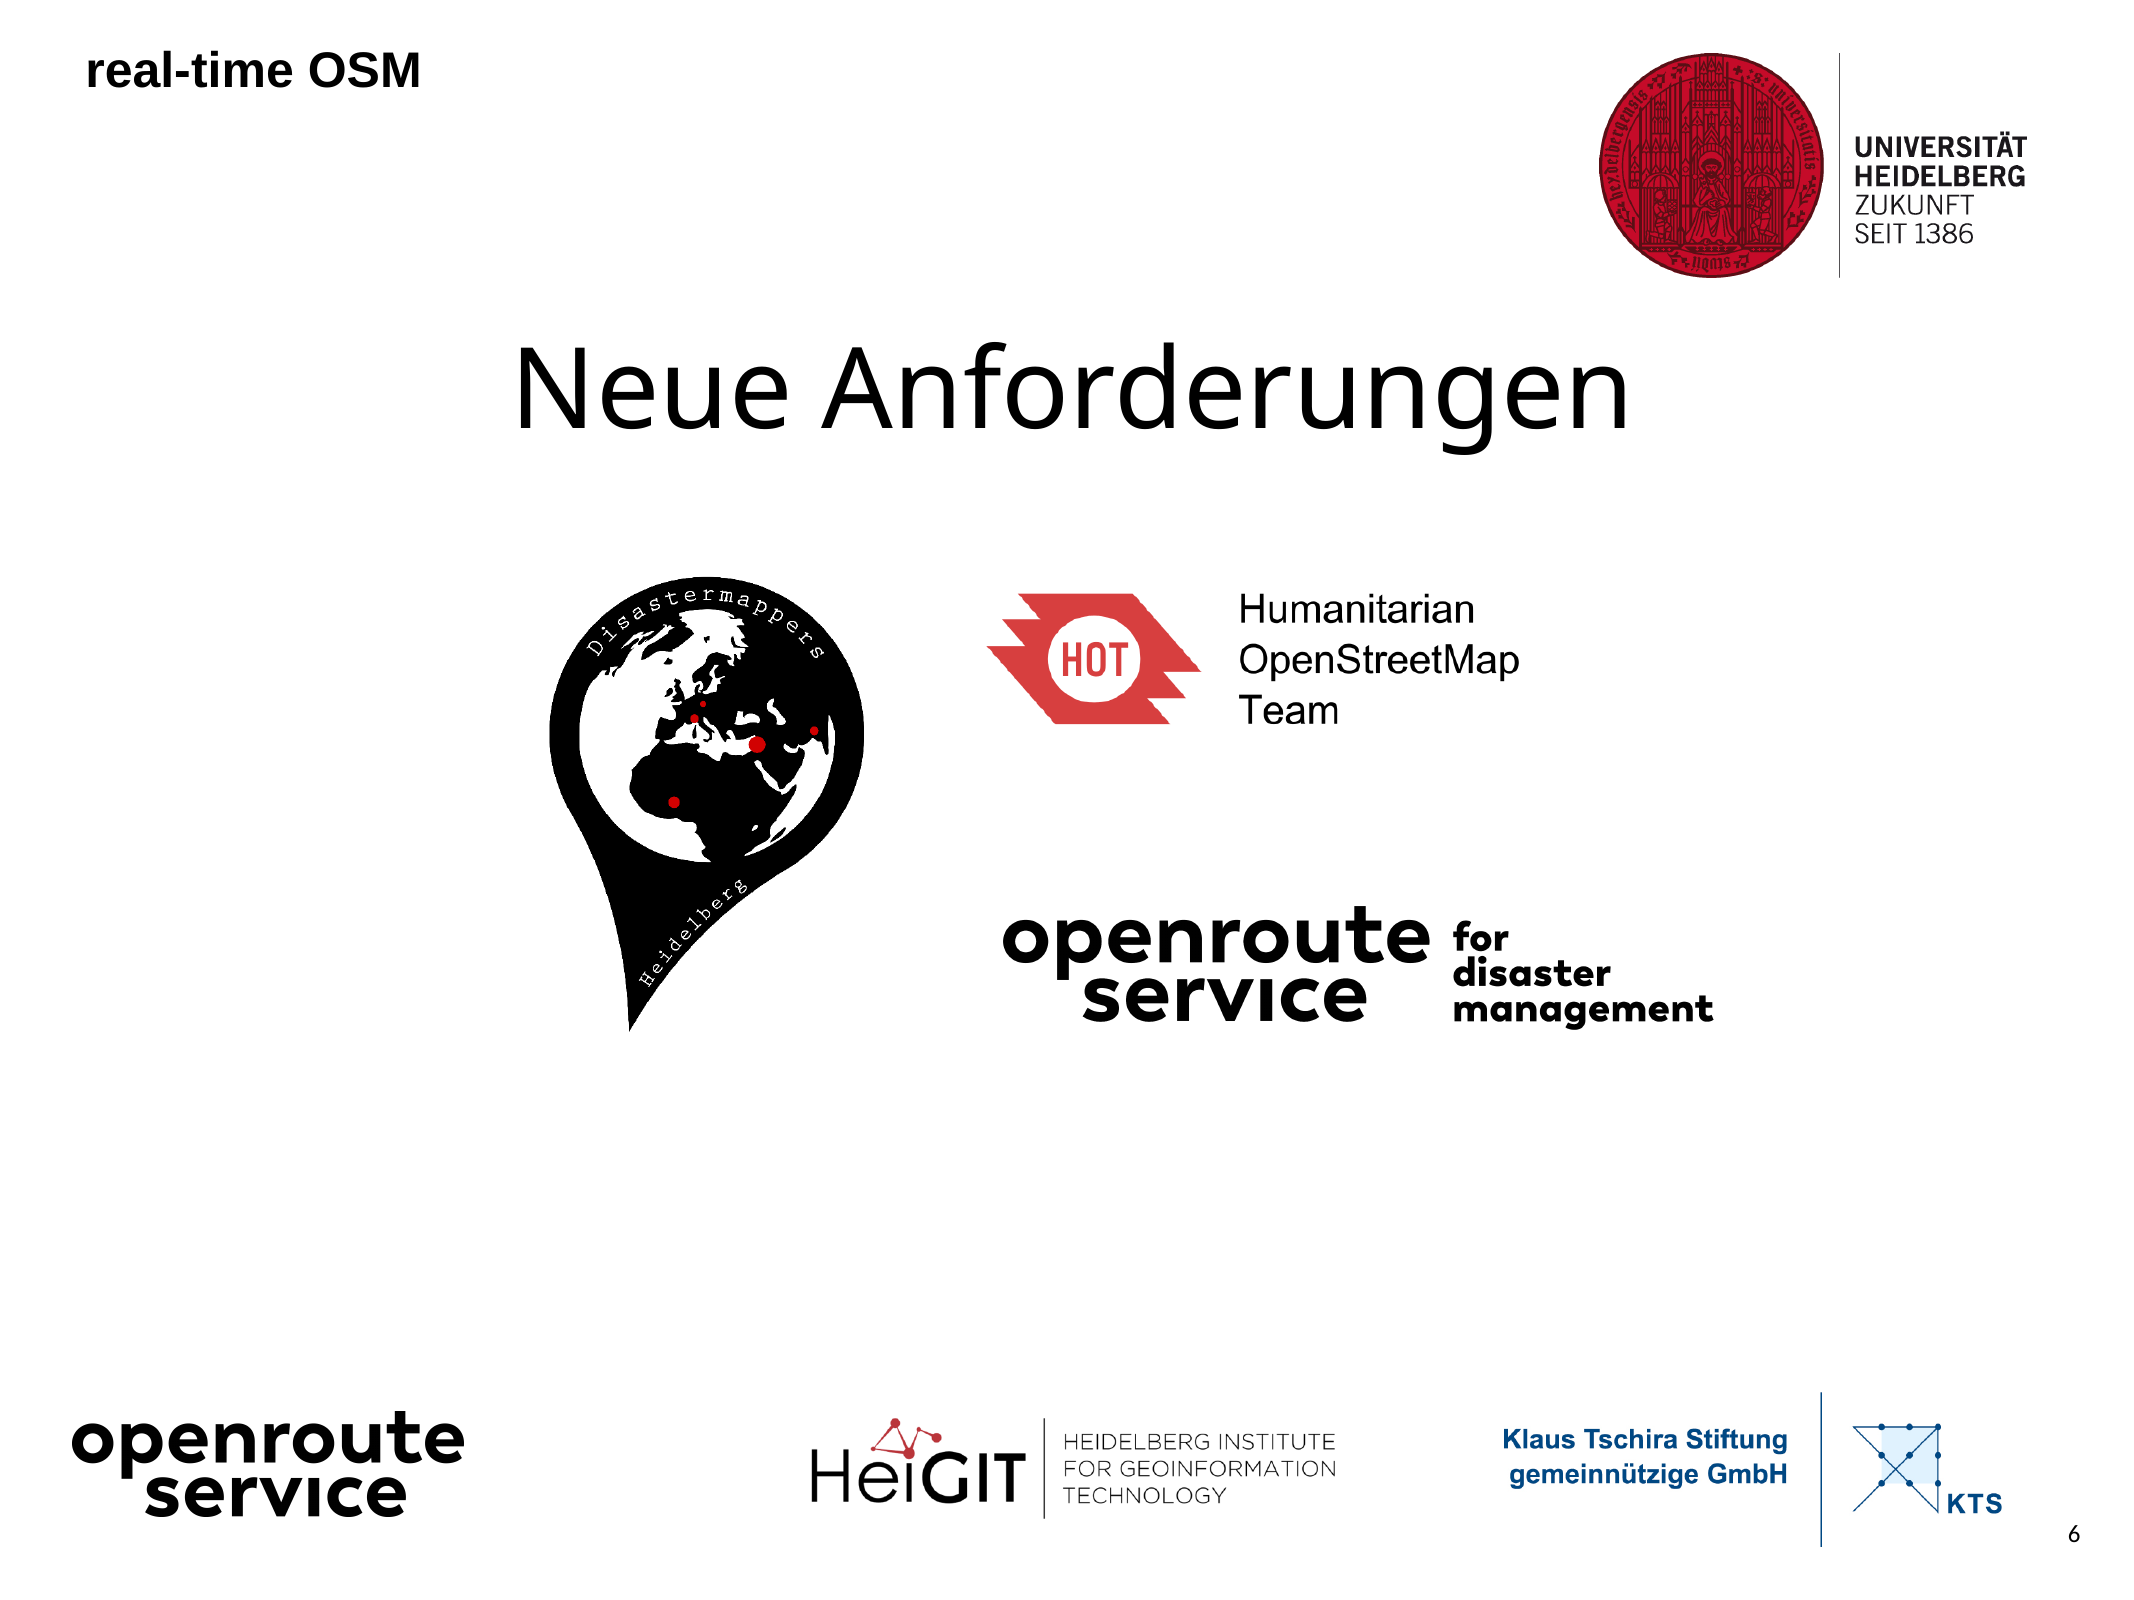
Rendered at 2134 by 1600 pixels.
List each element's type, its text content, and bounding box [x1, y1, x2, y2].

picture [971, 574, 1534, 739]
picture [72, 1411, 464, 1517]
text_box Neue Anforderungen [502, 307, 1644, 460]
picture [476, 574, 937, 1034]
picture [797, 1395, 1349, 1533]
text_box real-time OSM [74, 26, 434, 109]
picture [1474, 1330, 2034, 1597]
picture [1003, 906, 1723, 1034]
picture [1599, 53, 2027, 278]
